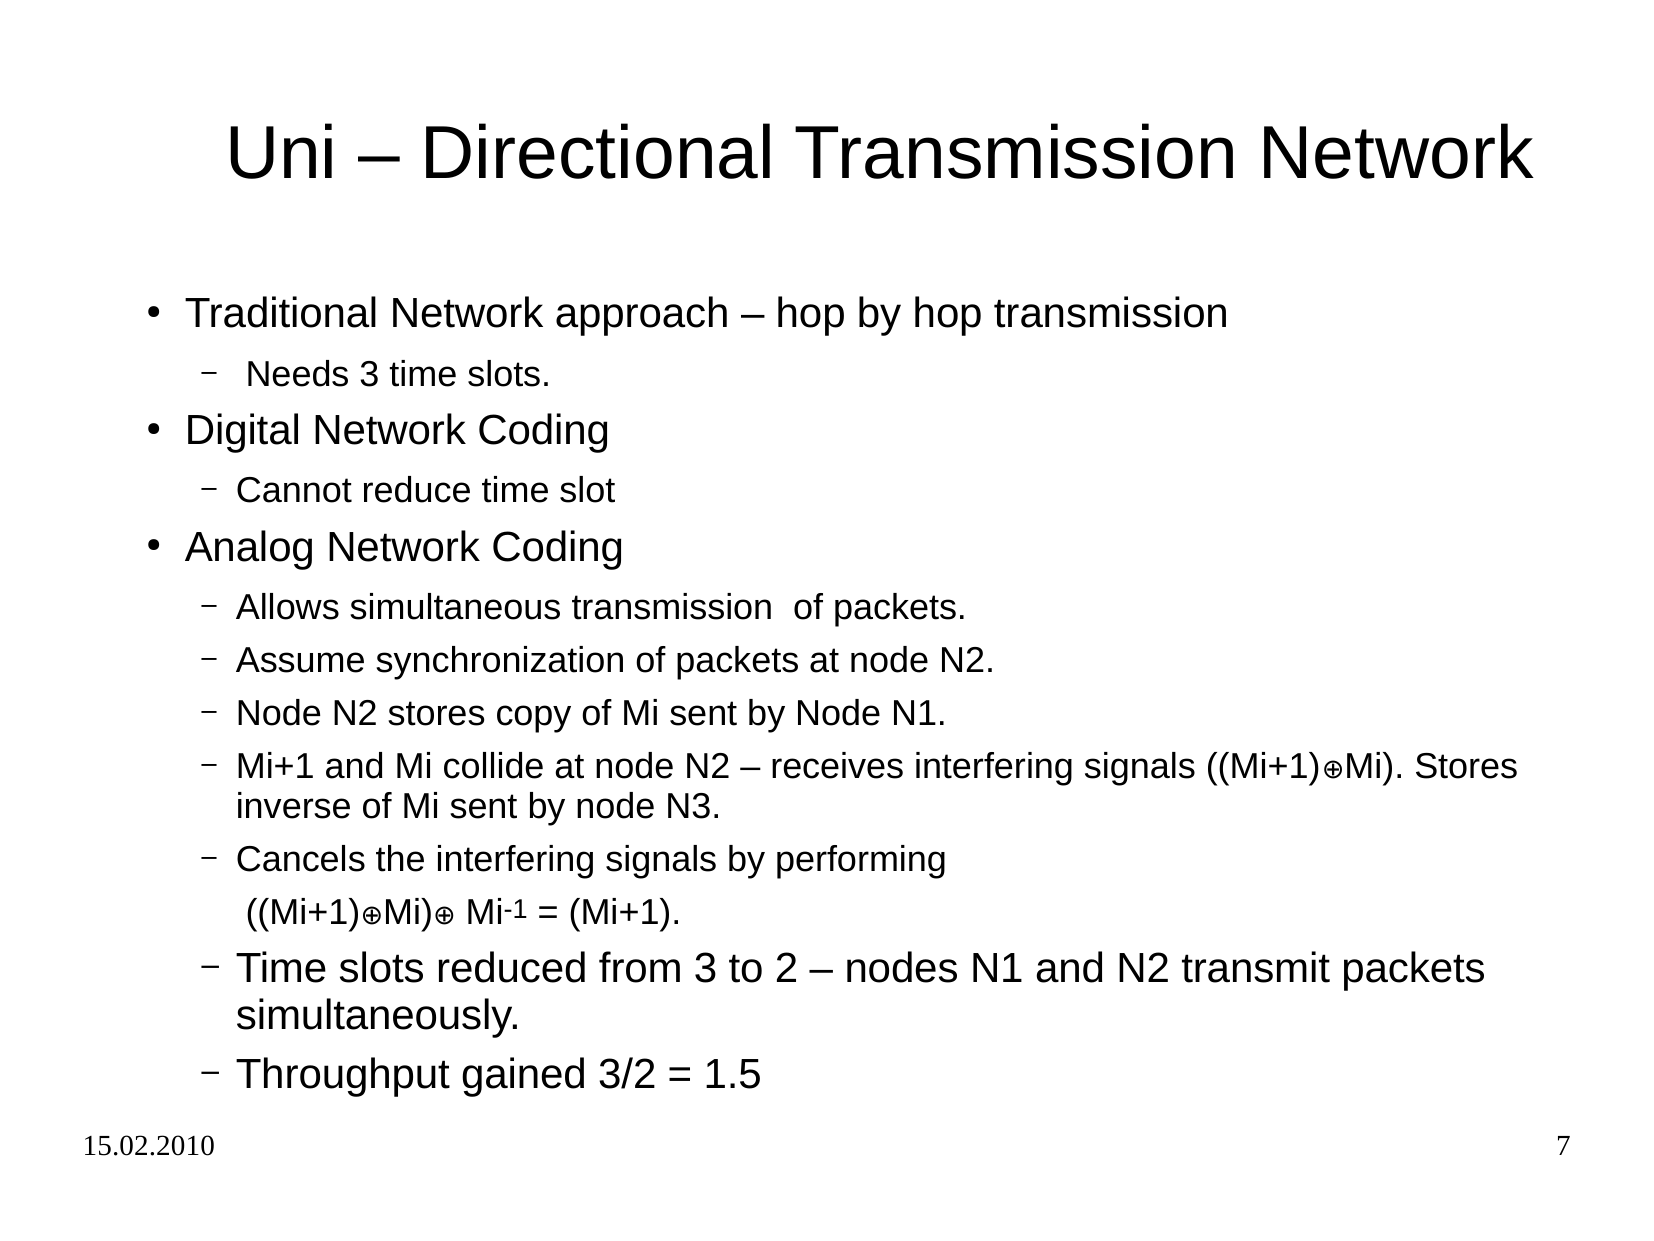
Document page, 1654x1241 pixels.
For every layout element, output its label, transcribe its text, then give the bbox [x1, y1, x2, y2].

title Uni – Directional Transmission Network [82, 56, 1571, 250]
list Traditional Network approach – hop by hop transmission Needs 3 time slots. Digital Network Coding Cannot reduce time slot Analog Network Coding Allows simultaneous transmission of packets. Assume synchronization of packets at node N2. Node N2 stores copy of Mi sent by Node N1. Mi+1 and Mi collide at node N2 – receives interfering signals ((Mi+1)⊕Mi). Stores inverse of Mi sent by node N3. Cancels the interfering signals by performing ((Mi+1)⊕Mi)⊕ Mi-1 = (Mi+1). Time slots reduced from 3 to 2 – nodes N1 and N2 transmit packets simultaneously. Throughput gained 3/2 = 1.5 [82, 290, 1571, 1109]
